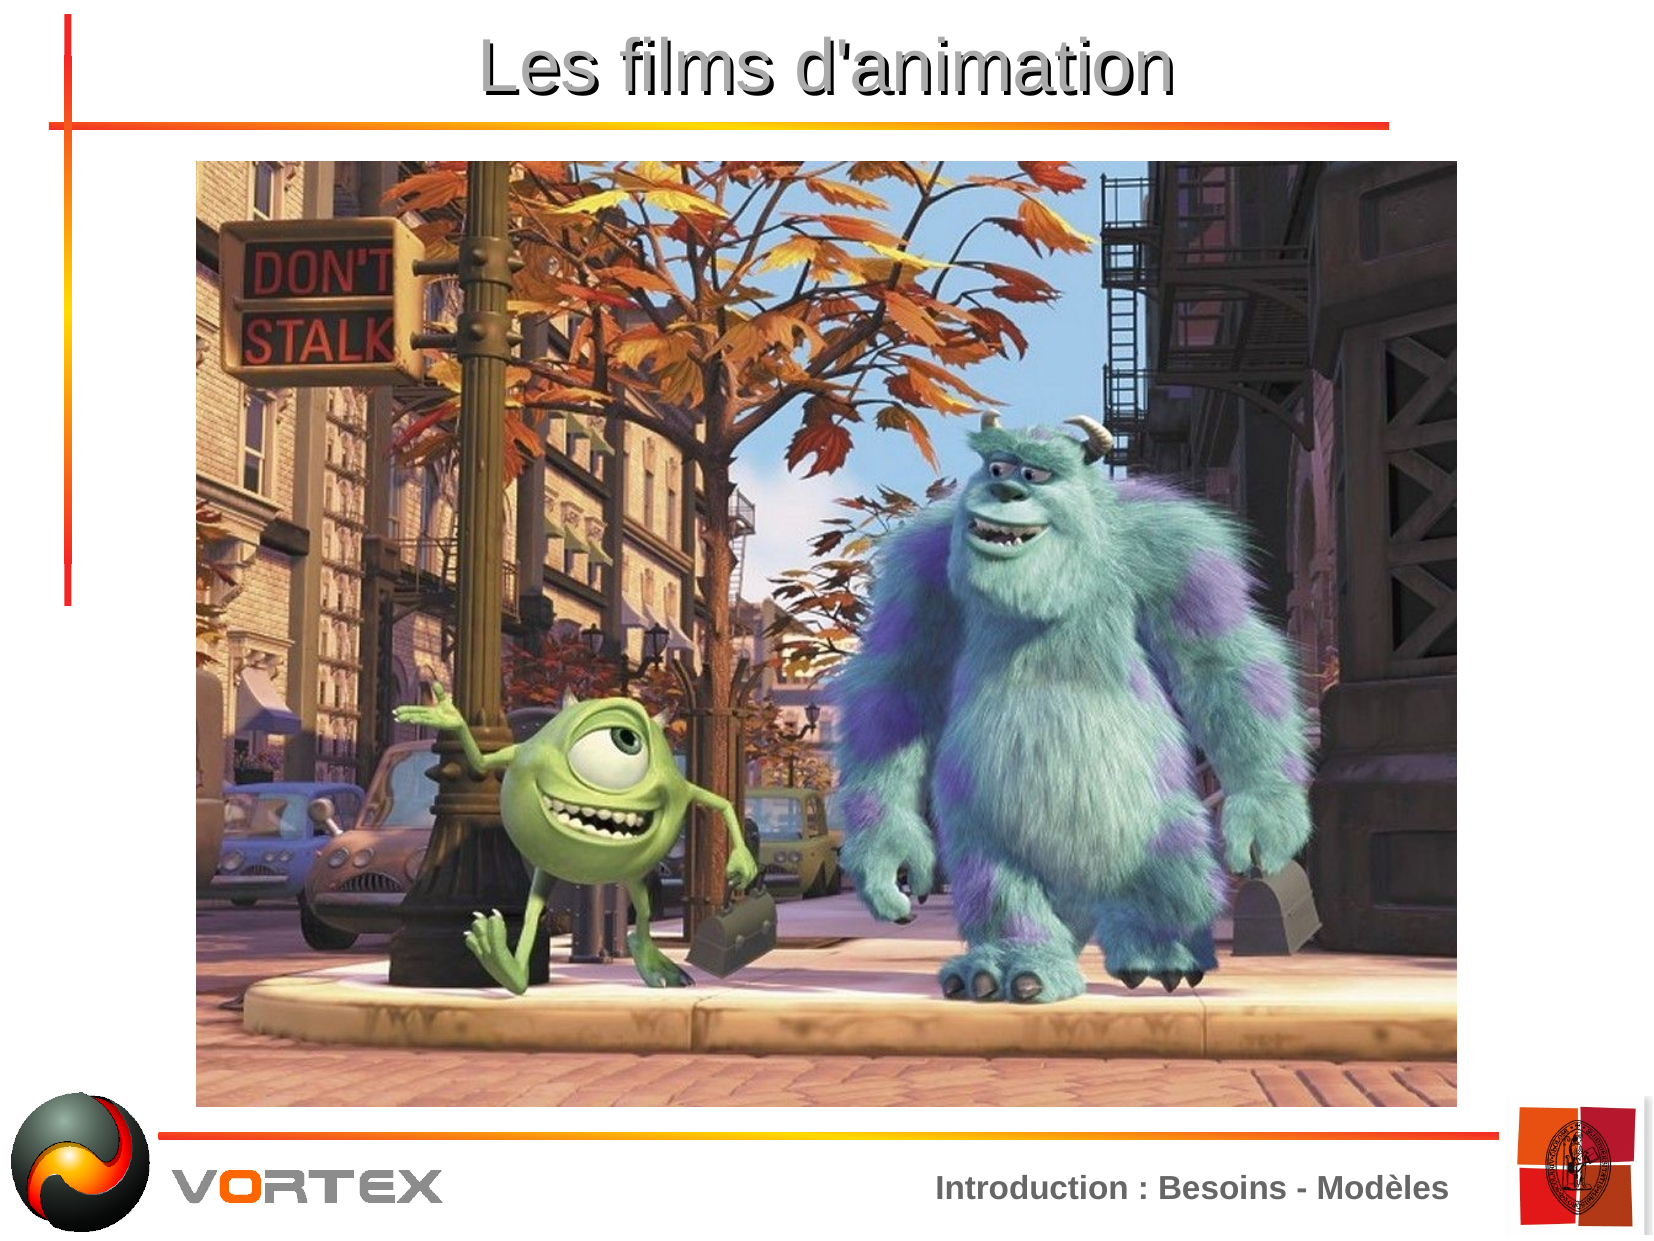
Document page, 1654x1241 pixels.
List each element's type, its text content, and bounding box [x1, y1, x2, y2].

picture [1505, 1096, 1653, 1235]
title Les films d'animation [0, 9, 1654, 123]
picture [11, 161, 1457, 1232]
